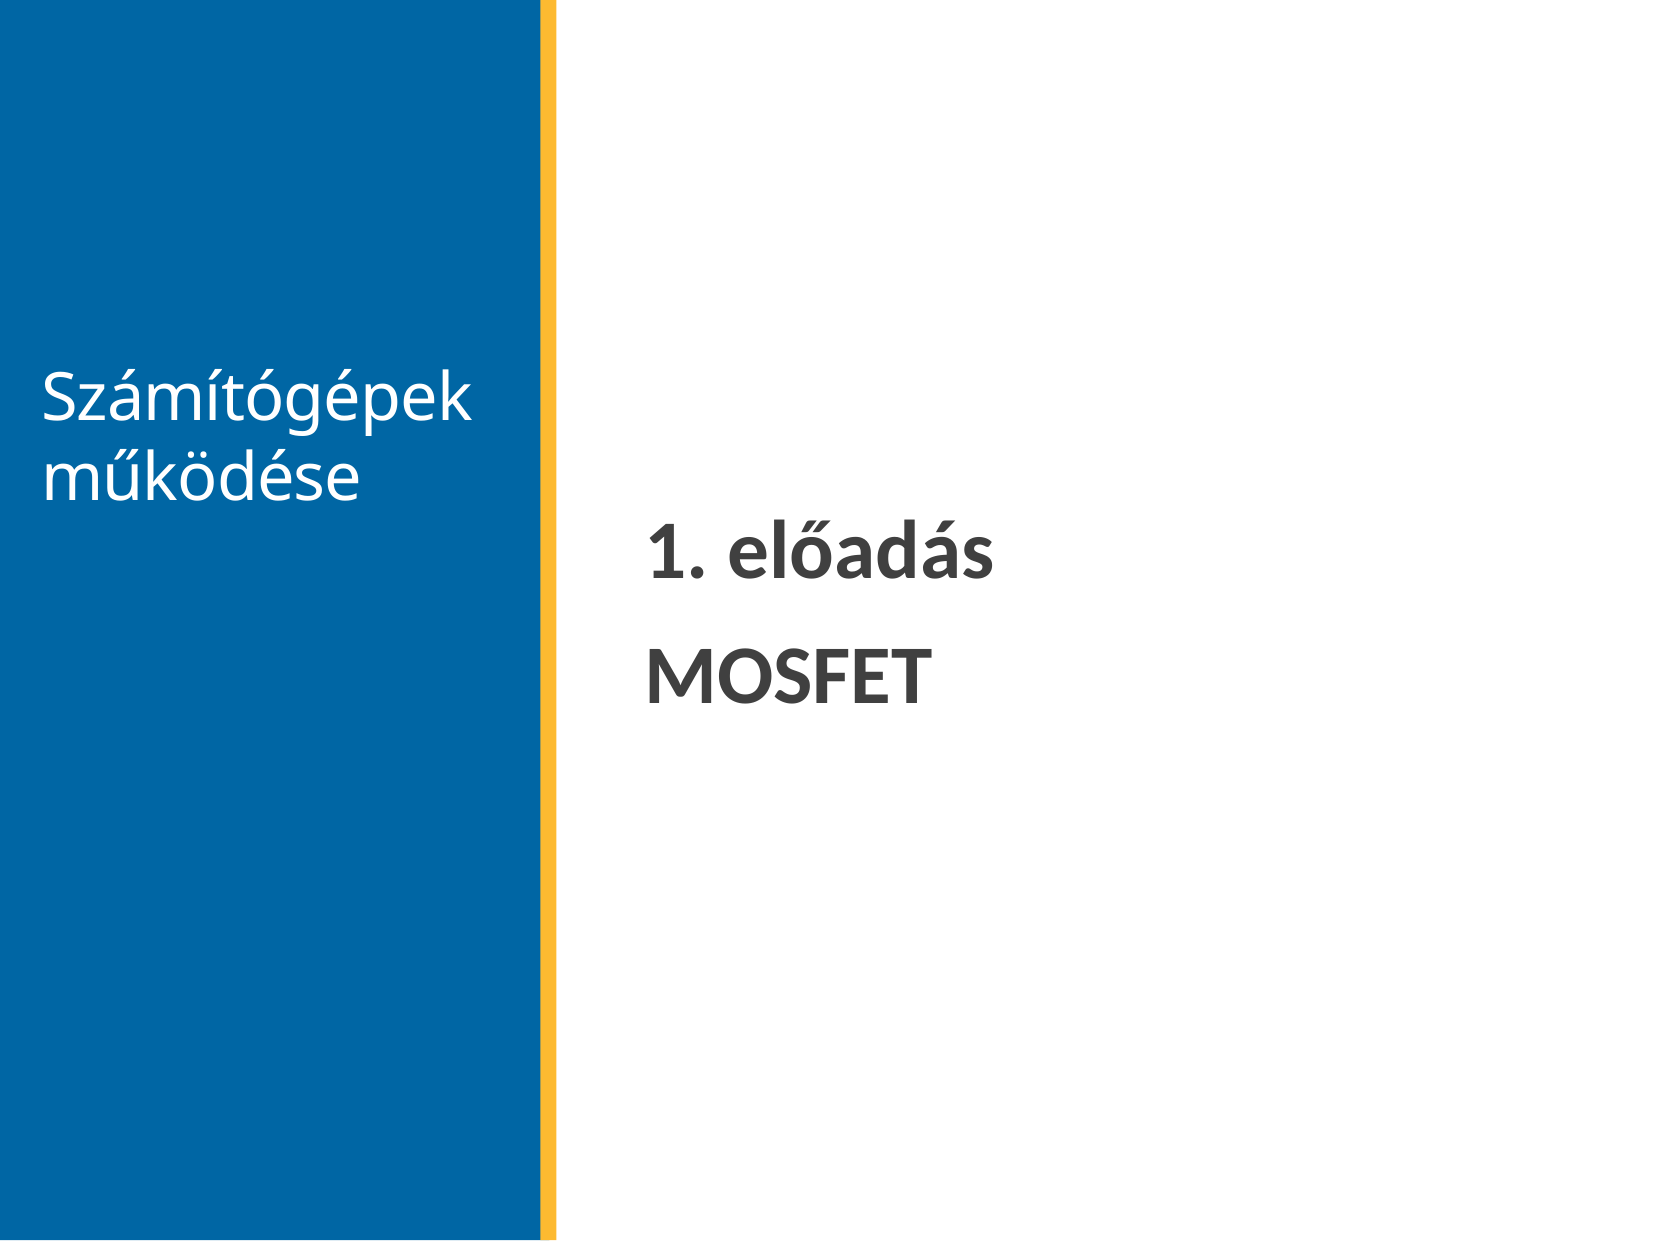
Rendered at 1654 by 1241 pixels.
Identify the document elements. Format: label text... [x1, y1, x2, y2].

title Számítógépek működése [25, 107, 497, 521]
list 1. előadás MOSFET [625, 132, 1532, 1084]
